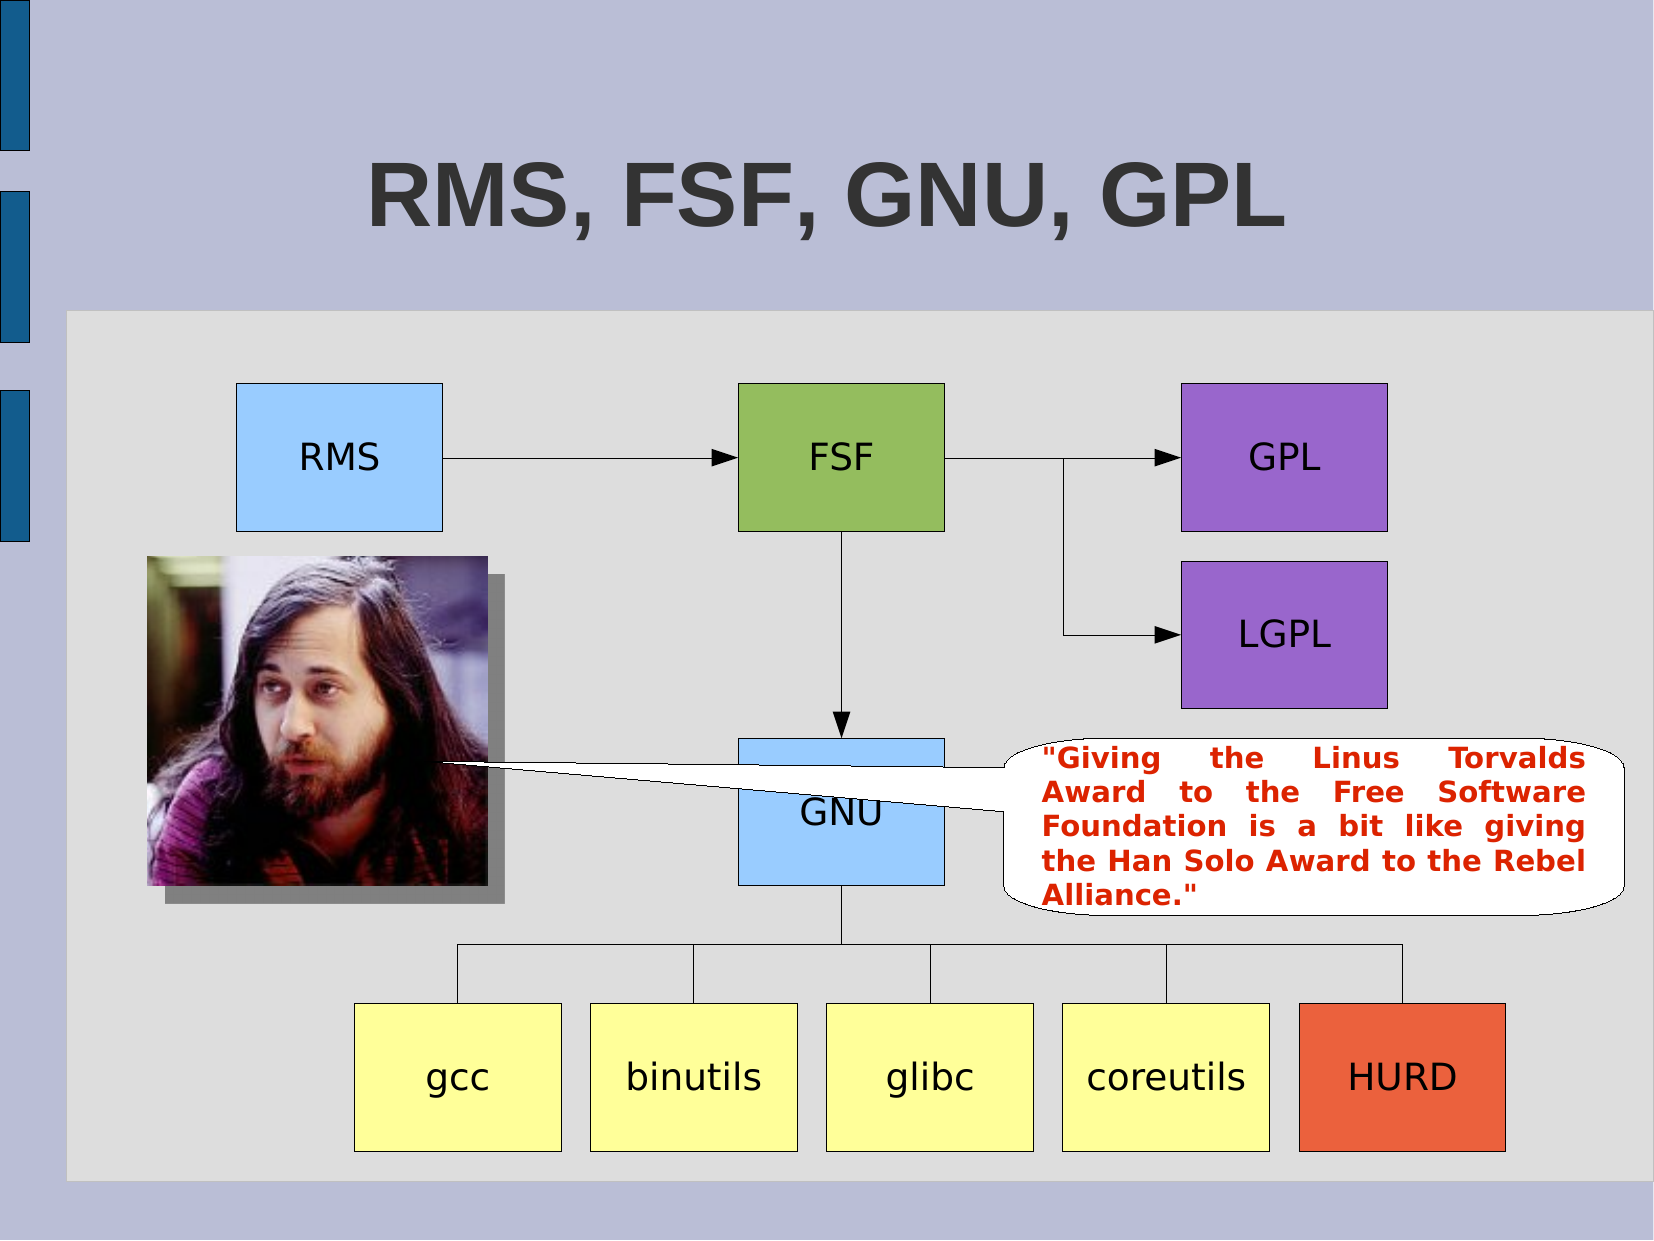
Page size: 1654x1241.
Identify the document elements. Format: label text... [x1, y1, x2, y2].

text_box GNU [738, 789, 945, 886]
text_box "Giving the Linus Torvalds Award to the Free Software Foundation is a bit like giving the Han Solo Award to the Rebel Alliance." [424, 738, 1625, 916]
text_box GNU [837, 798, 849, 820]
text_box HURD [1299, 1003, 1506, 1152]
title RMS, FSF, GNU, GPL [121, 98, 1534, 291]
text_box GNU [863, 800, 876, 822]
text_box binutils [590, 1003, 798, 1152]
text_box glibc [826, 1003, 1034, 1152]
text_box GNU [738, 738, 945, 767]
text_box LGPL [1181, 561, 1388, 709]
text_box GPL [1181, 383, 1388, 532]
text_box FSF [738, 383, 945, 532]
text_box gcc [354, 1003, 562, 1152]
picture [147, 556, 488, 886]
text_box coreutils [1062, 1003, 1270, 1152]
text_box RMS [236, 383, 443, 532]
